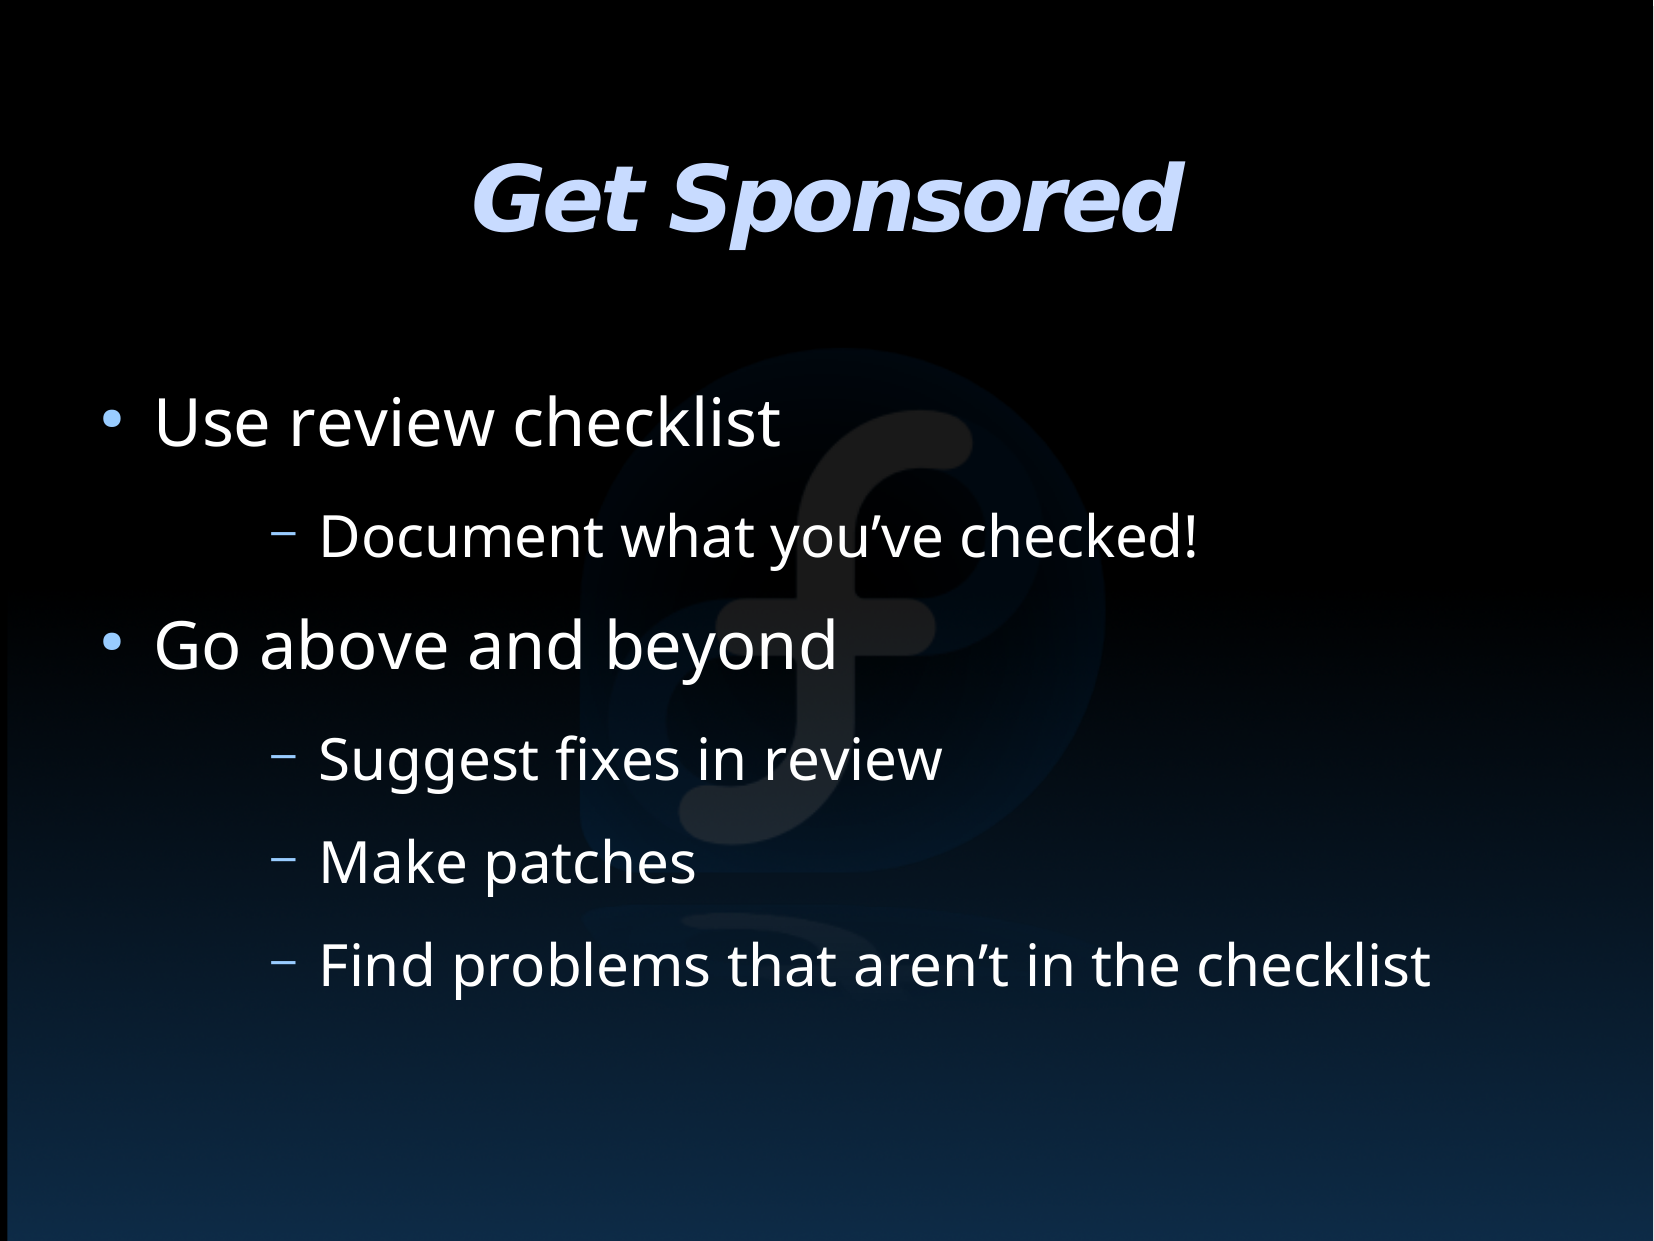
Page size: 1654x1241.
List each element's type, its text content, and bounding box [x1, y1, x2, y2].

title Get Sponsored [82, 96, 1576, 304]
picture [7, 6, 1654, 1241]
list Use review checklist Document what you’ve checked! Go above and beyond Suggest fixes in review Make patches Find problems that aren’t in the checklist [82, 375, 1571, 1054]
